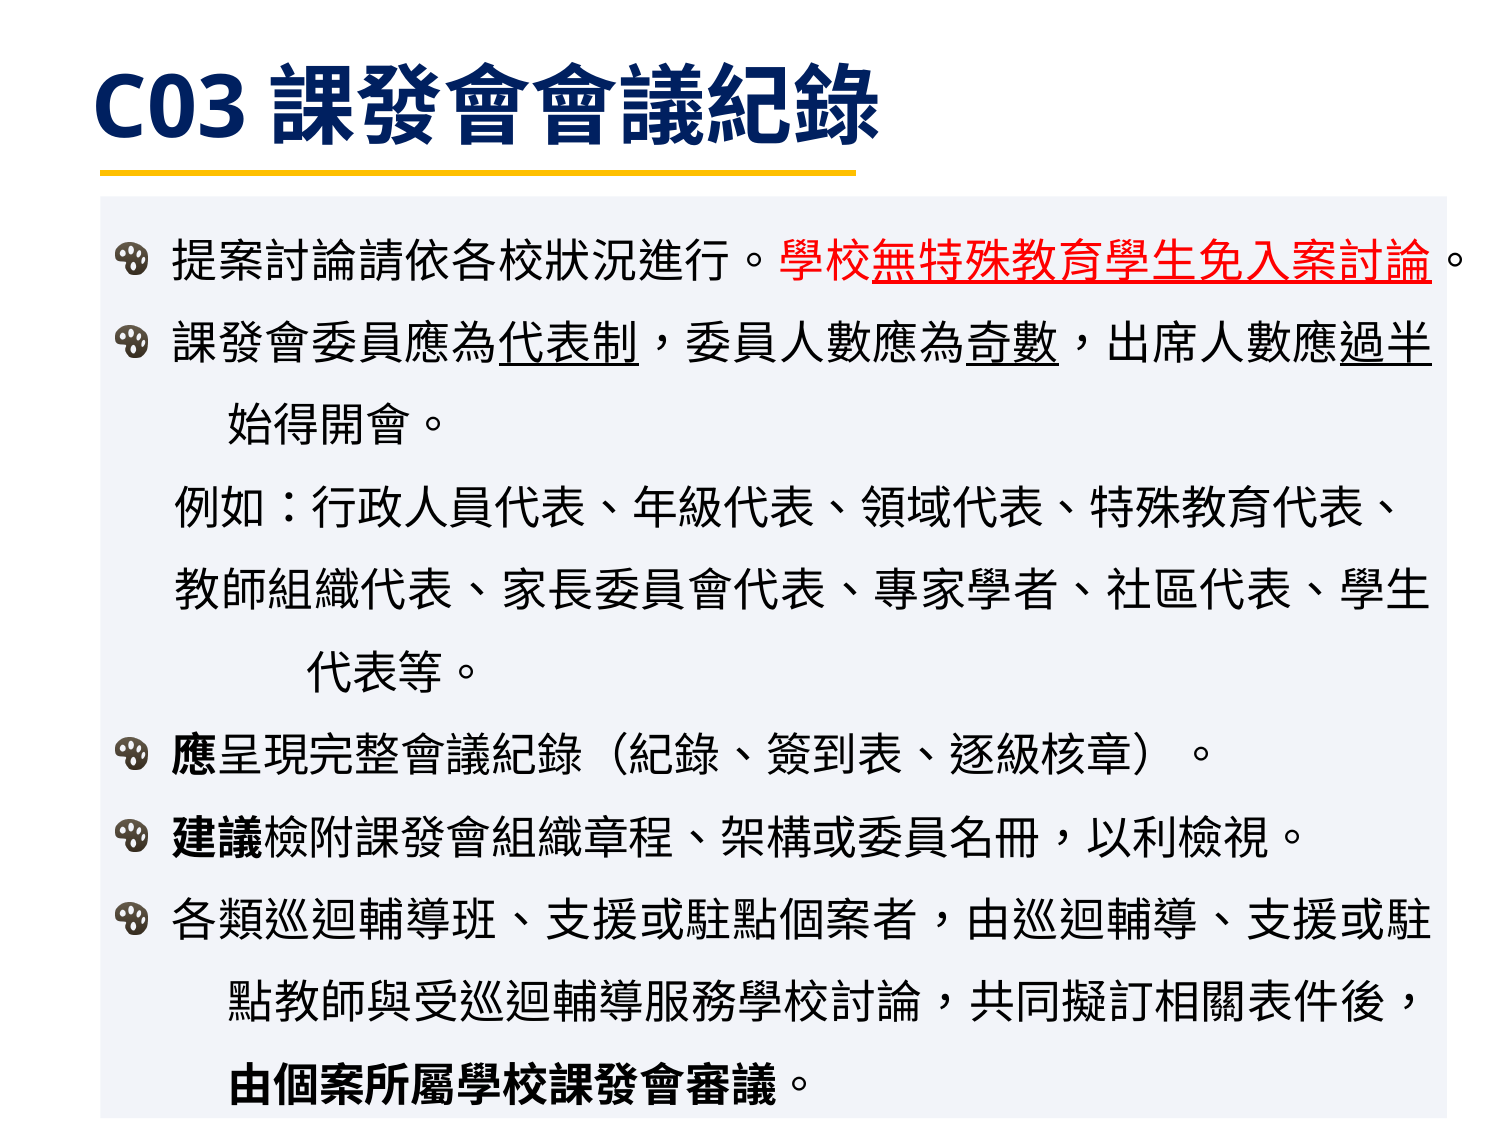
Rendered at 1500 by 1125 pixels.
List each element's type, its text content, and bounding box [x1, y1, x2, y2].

text_box 提案討論請依各校狀況進行。學校無特殊教育學生免入案討論。 課發會委員應為代表制，委員人數應為奇數，出席人數應過半始得開會。 例如：行政人員代表、年級代表、領域代表、特殊教育代表、 教師組織代表、家長委員會代表、專家學者、社區代表、學生代表等。 應呈現完整會議紀錄（紀錄、簽到表、逐級核章）。 建議檢附課發會組織章程、架構或委員名冊，以利檢視。 各類巡迴輔導班、支援或駐點個案者，由巡迴輔導、支援或駐點教師與受巡迴輔導服務學校討論，共同擬訂相關表件後，由個案所屬學校課發會審議。 [100, 196, 1447, 1118]
text_box C03課發會會議紀錄 [76, 42, 890, 164]
